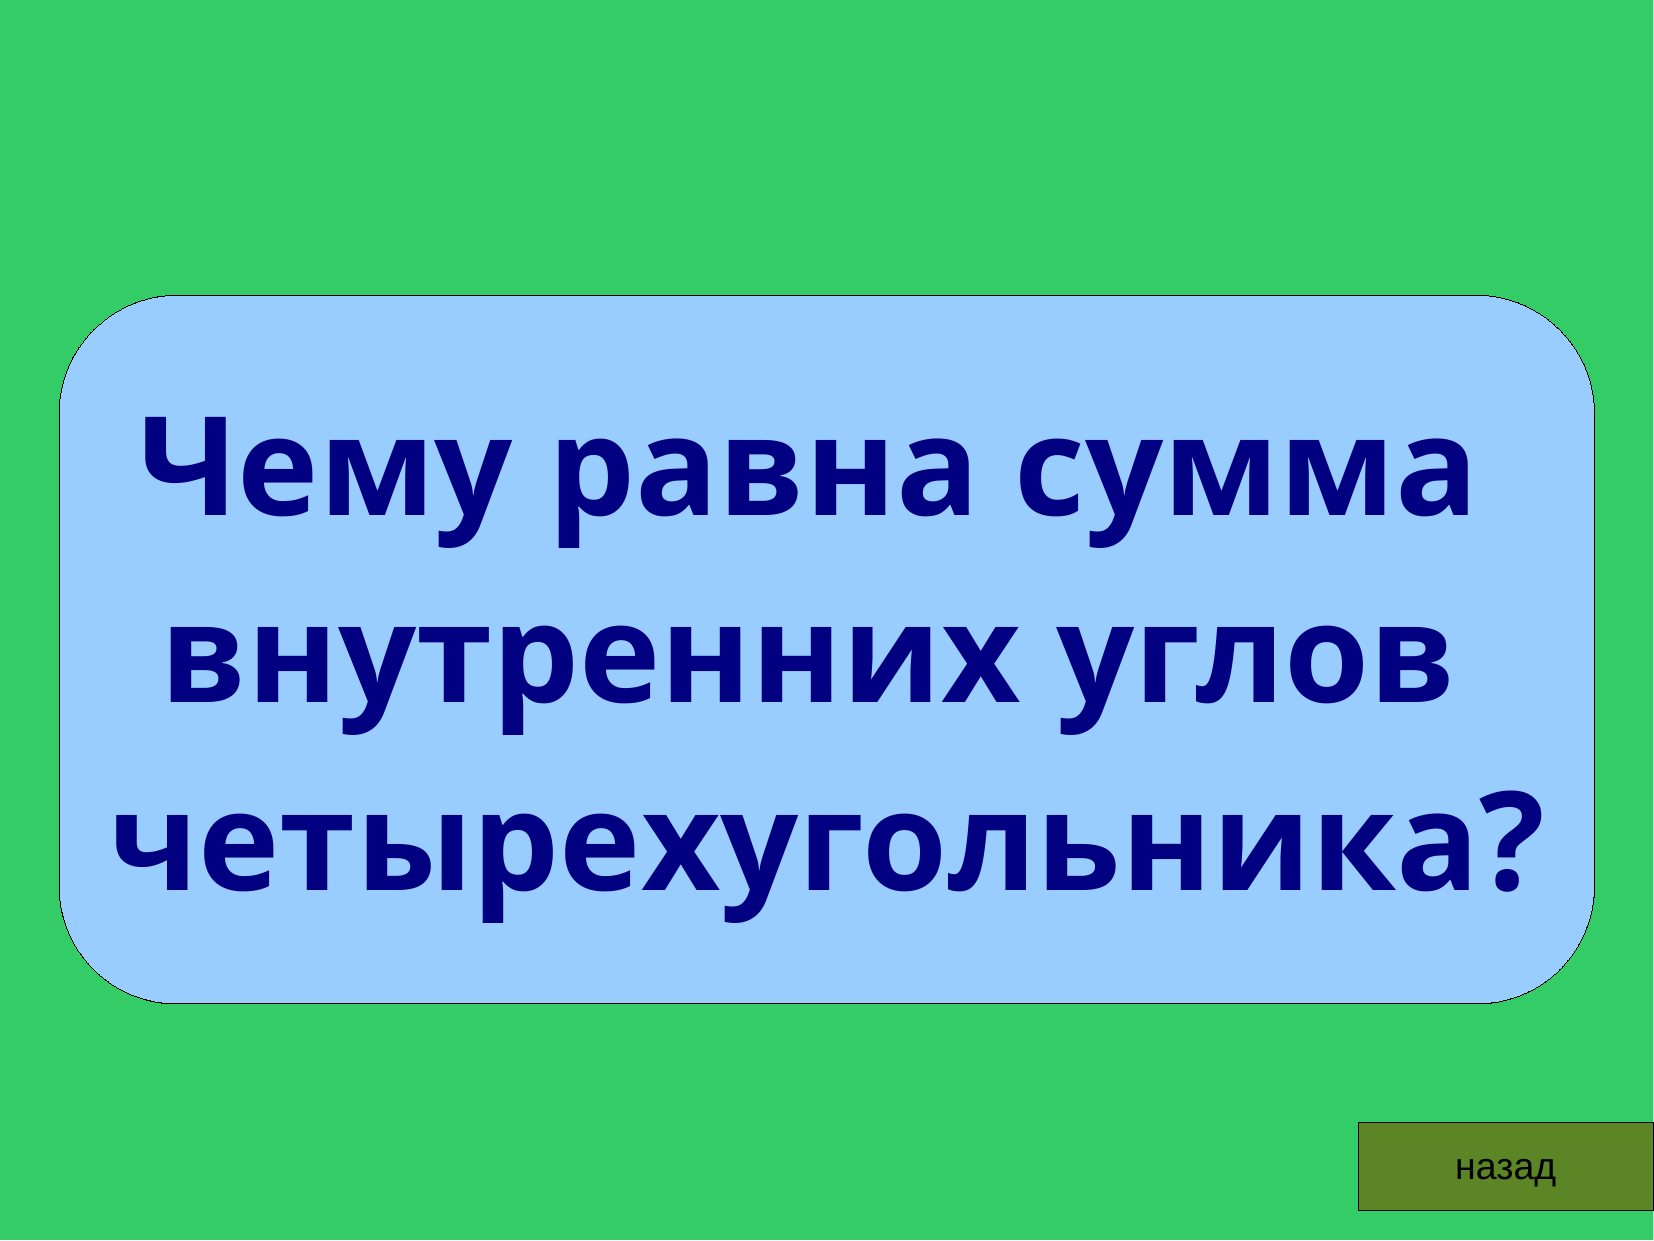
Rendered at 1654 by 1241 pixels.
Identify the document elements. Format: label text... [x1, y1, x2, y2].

text_box Чему равна сумма внутренних углов четырехугольника? [59, 295, 1595, 1004]
text_box назад [1358, 1122, 1654, 1211]
